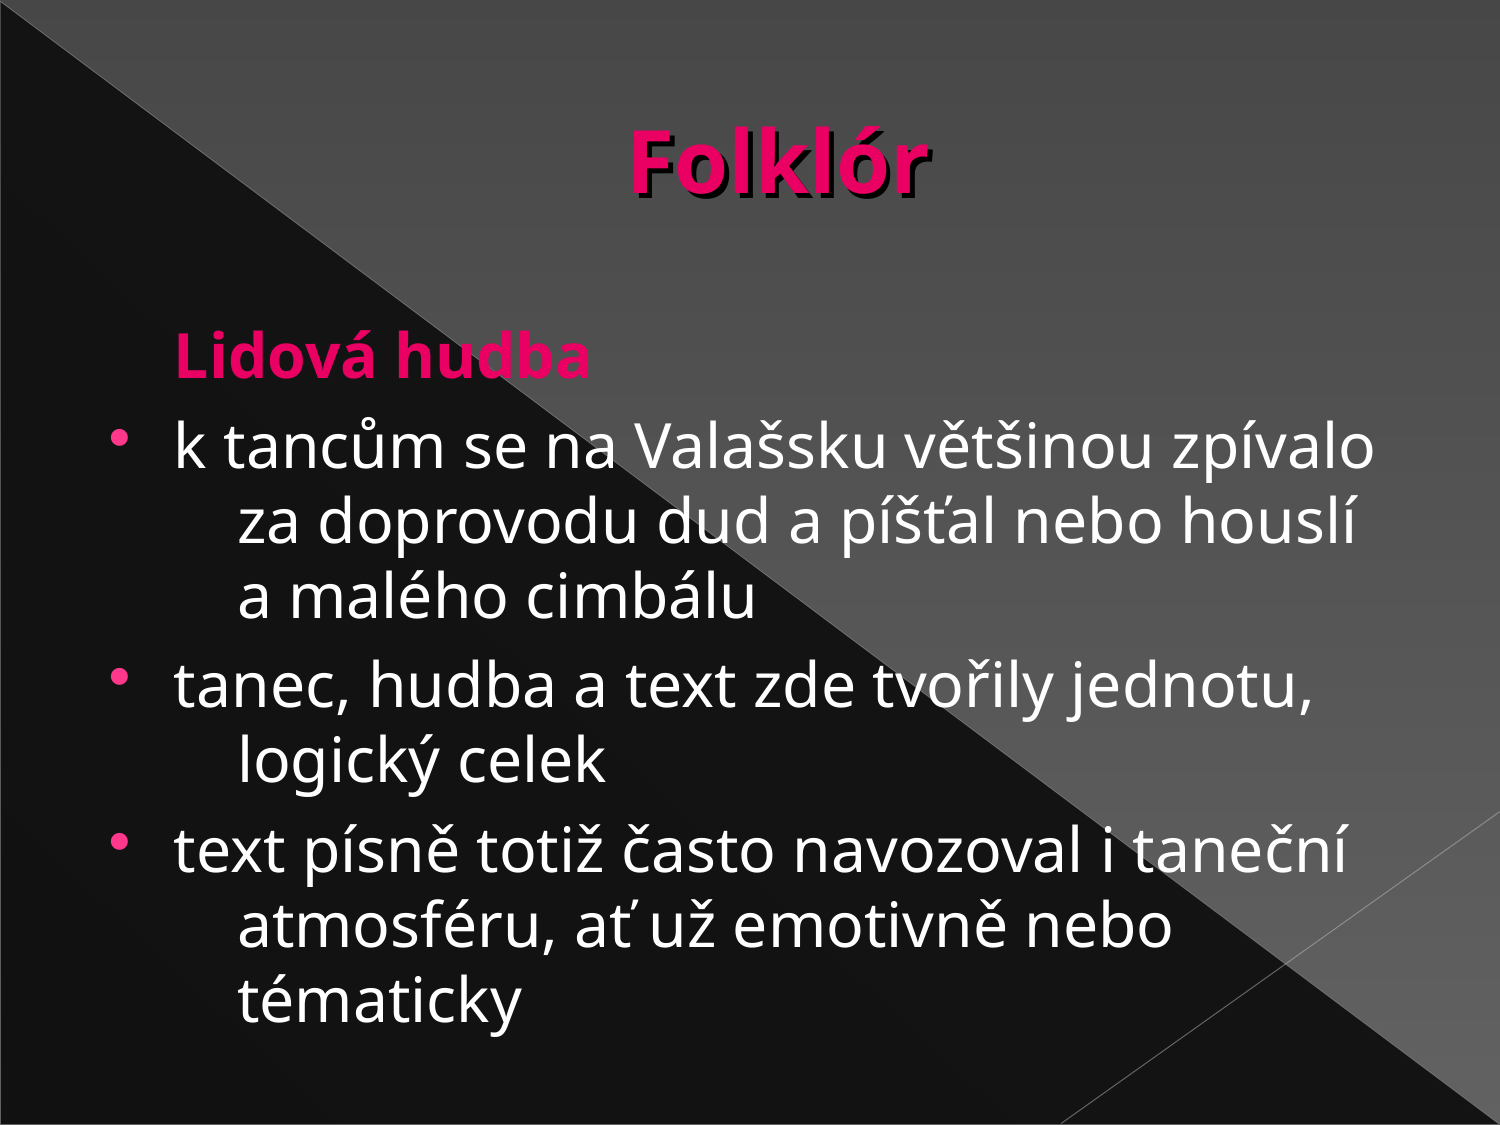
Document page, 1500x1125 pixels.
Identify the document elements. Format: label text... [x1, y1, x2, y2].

list Lidová hudba k tancům se na Valašsku většinou zpívalo za doprovodu dud a píšťal nebo houslí a malého cimbálu tanec, hudba a text zde tvořily jednotu, logický celek text písně totiž často navozoval i taneční atmosféru, ať už emotivně nebo tématicky [75, 308, 1426, 1059]
title Folklór [75, 43, 1426, 274]
